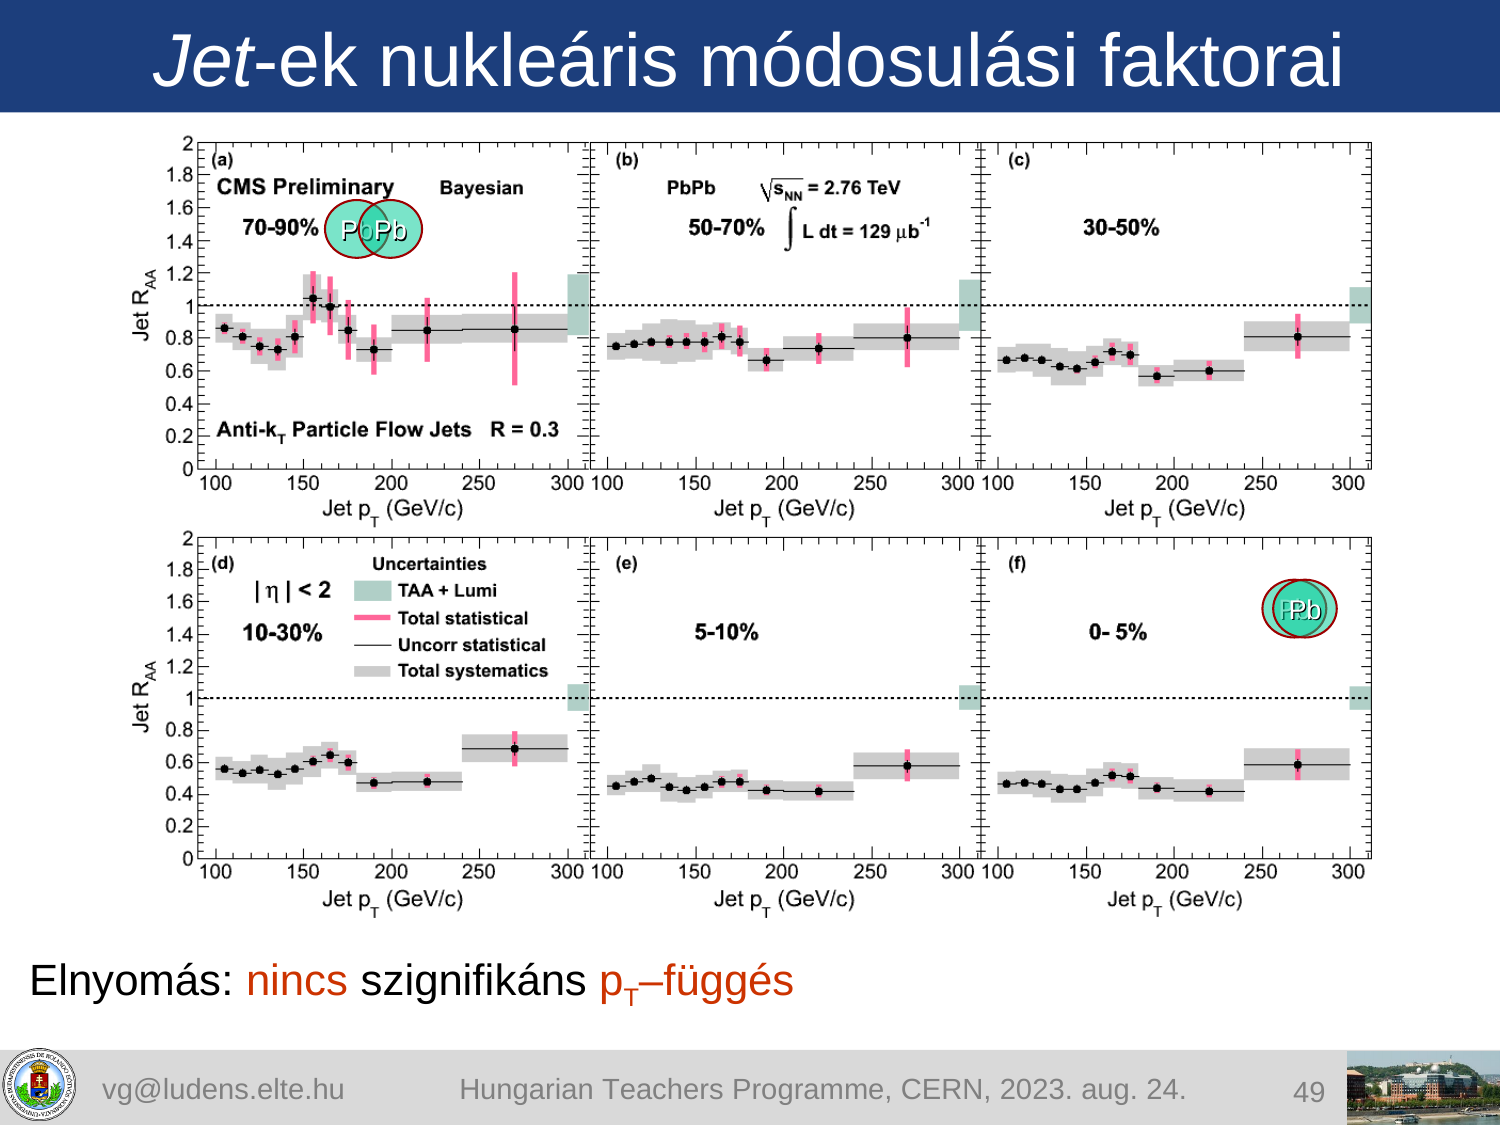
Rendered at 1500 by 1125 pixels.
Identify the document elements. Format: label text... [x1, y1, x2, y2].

text_box Elnyomás: nincs szignifikáns pT–függés [13, 944, 811, 1020]
text_box Pb [358, 200, 423, 258]
title Jet-ek nukleáris módosulási faktorai [0, 0, 1500, 113]
picture [2, 1048, 76, 1121]
picture [112, 126, 1388, 925]
text_box Pb [1262, 579, 1299, 638]
text_box Pb [324, 200, 373, 258]
text_box Pb [346, 224, 354, 230]
picture [1347, 1051, 1500, 1125]
text_box Pb [1273, 579, 1337, 638]
